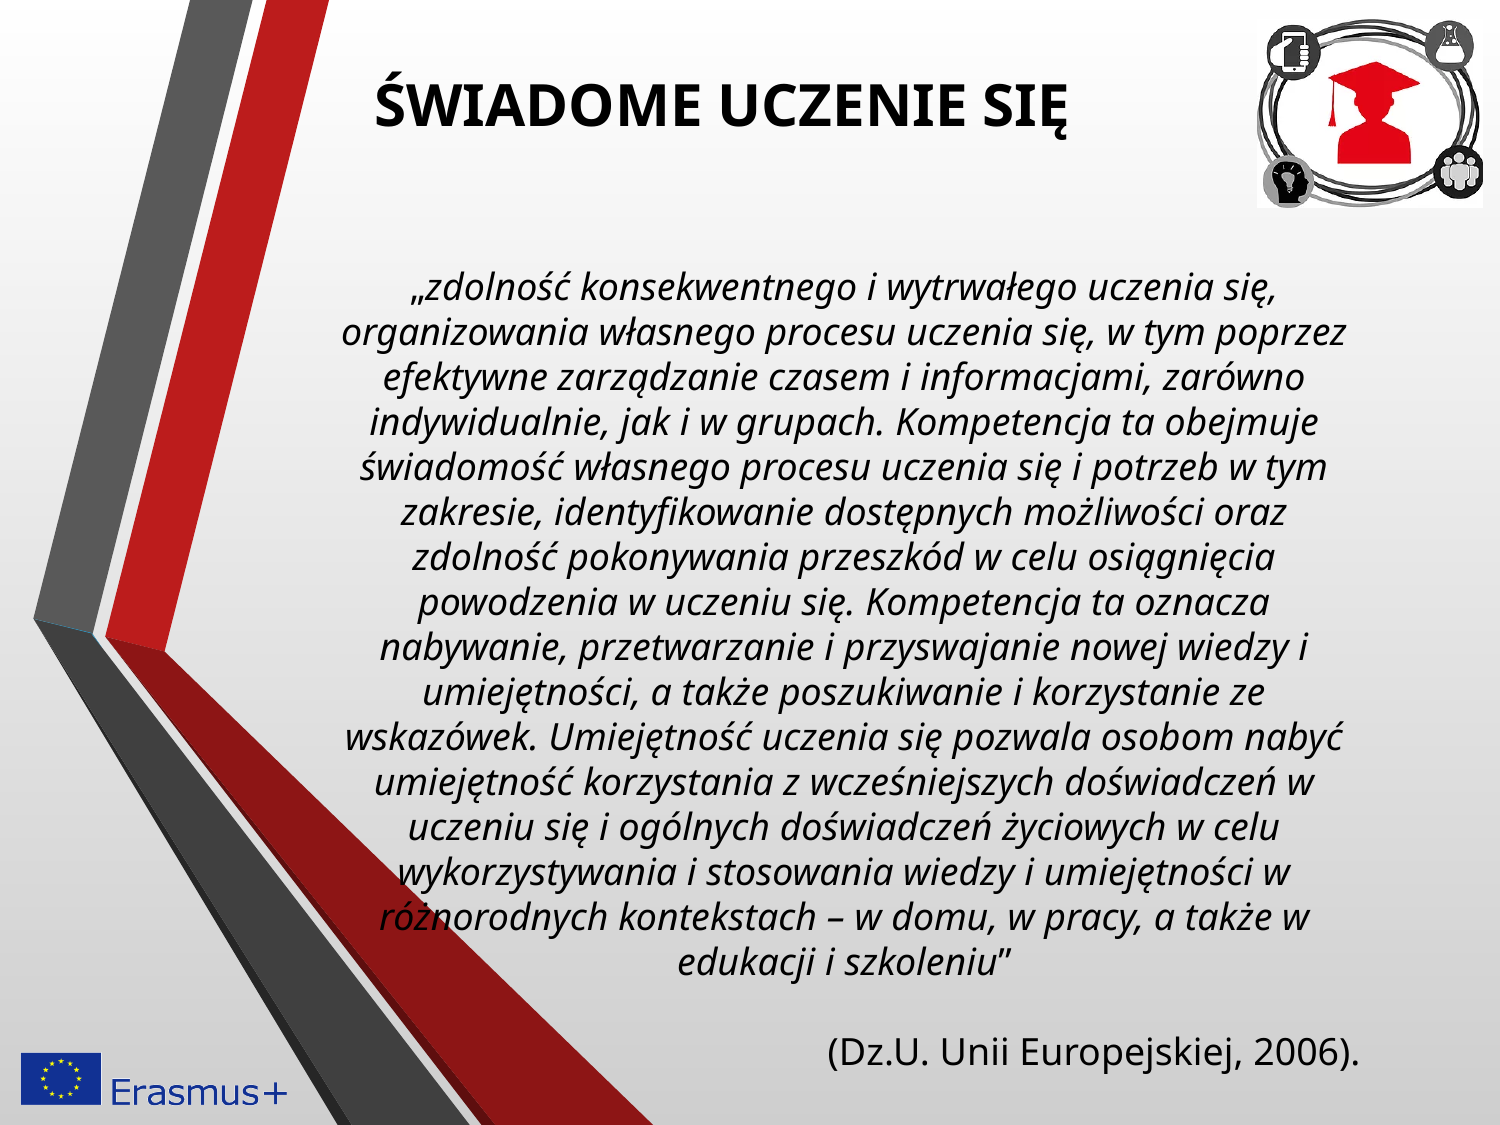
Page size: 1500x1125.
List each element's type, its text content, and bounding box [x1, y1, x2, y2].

text_box „zdolność konsekwentnego i wytrwałego uczenia się, organizowania własnego procesu uczenia się, w tym poprzez efektywne zarządzanie czasem i informacjami, zarówno indywidualnie, jak i w grupach. Kompetencja ta obejmuje świadomość własnego procesu uczenia się i potrzeb w tym zakresie, identyfikowanie dostępnych możliwości oraz zdolność pokonywania przeszkód w celu osiągnięcia powodzenia w uczeniu się. Kompetencja ta oznacza nabywanie, przetwarzanie i przyswajanie nowej wiedzy i umiejętności, a także poszukiwanie i korzystanie ze wskazówek. Umiejętność uczenia się pozwala osobom nabyć umiejętność korzystania z wcześniejszych doświadczeń w uczeniu się i ogólnych doświadczeń życiowych w celu wykorzystywania i stosowania wiedzy i umiejętności w różnorodnych kontekstach – w domu, w pracy, a także w edukacji i szkoleniu” (Dz.U. Unii Europejskiej, 2006). [312, 255, 1376, 1081]
picture [5, 1037, 302, 1120]
chart [1257, 19, 1483, 209]
text_box ŚWIADOME UCZENIE SIĘ [360, 60, 1199, 146]
